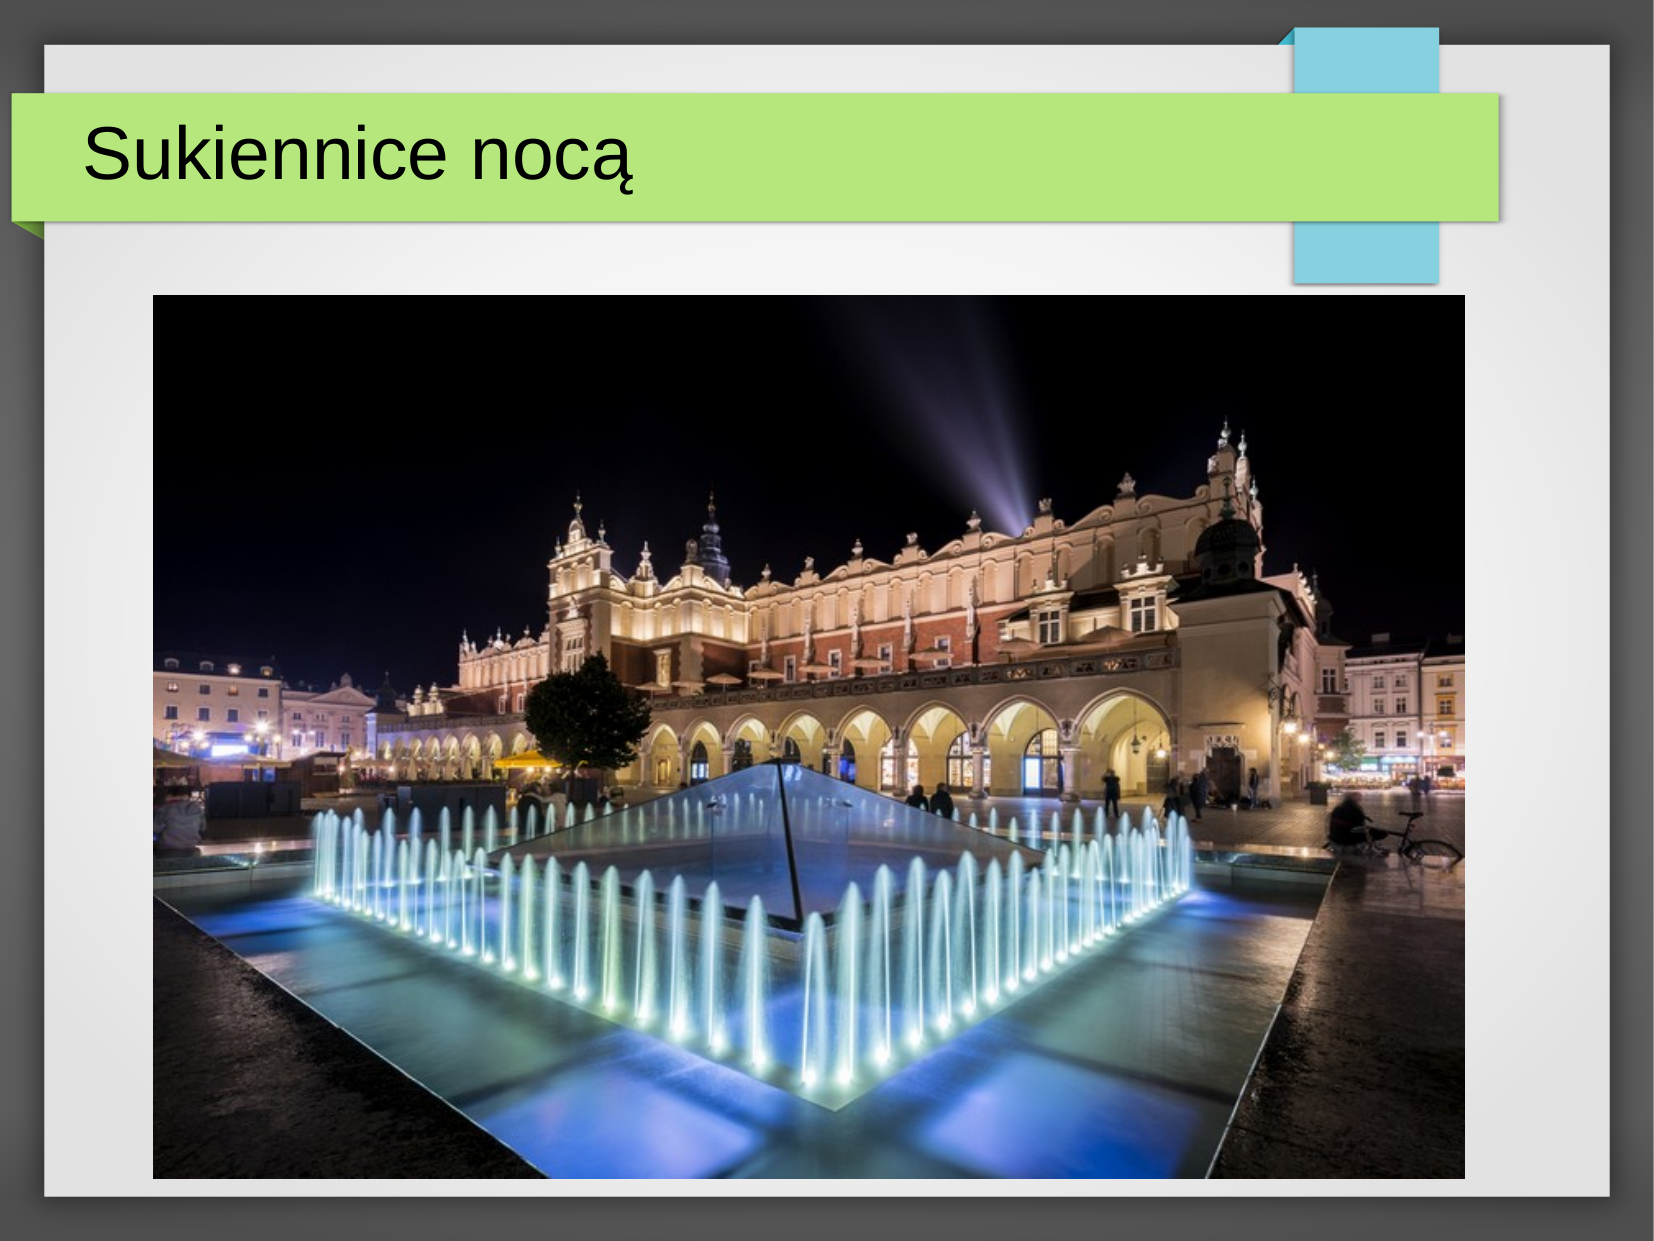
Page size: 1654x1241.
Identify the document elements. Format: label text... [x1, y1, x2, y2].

picture [0, 0, 1654, 1241]
title Sukiennice nocą [82, 94, 1264, 213]
